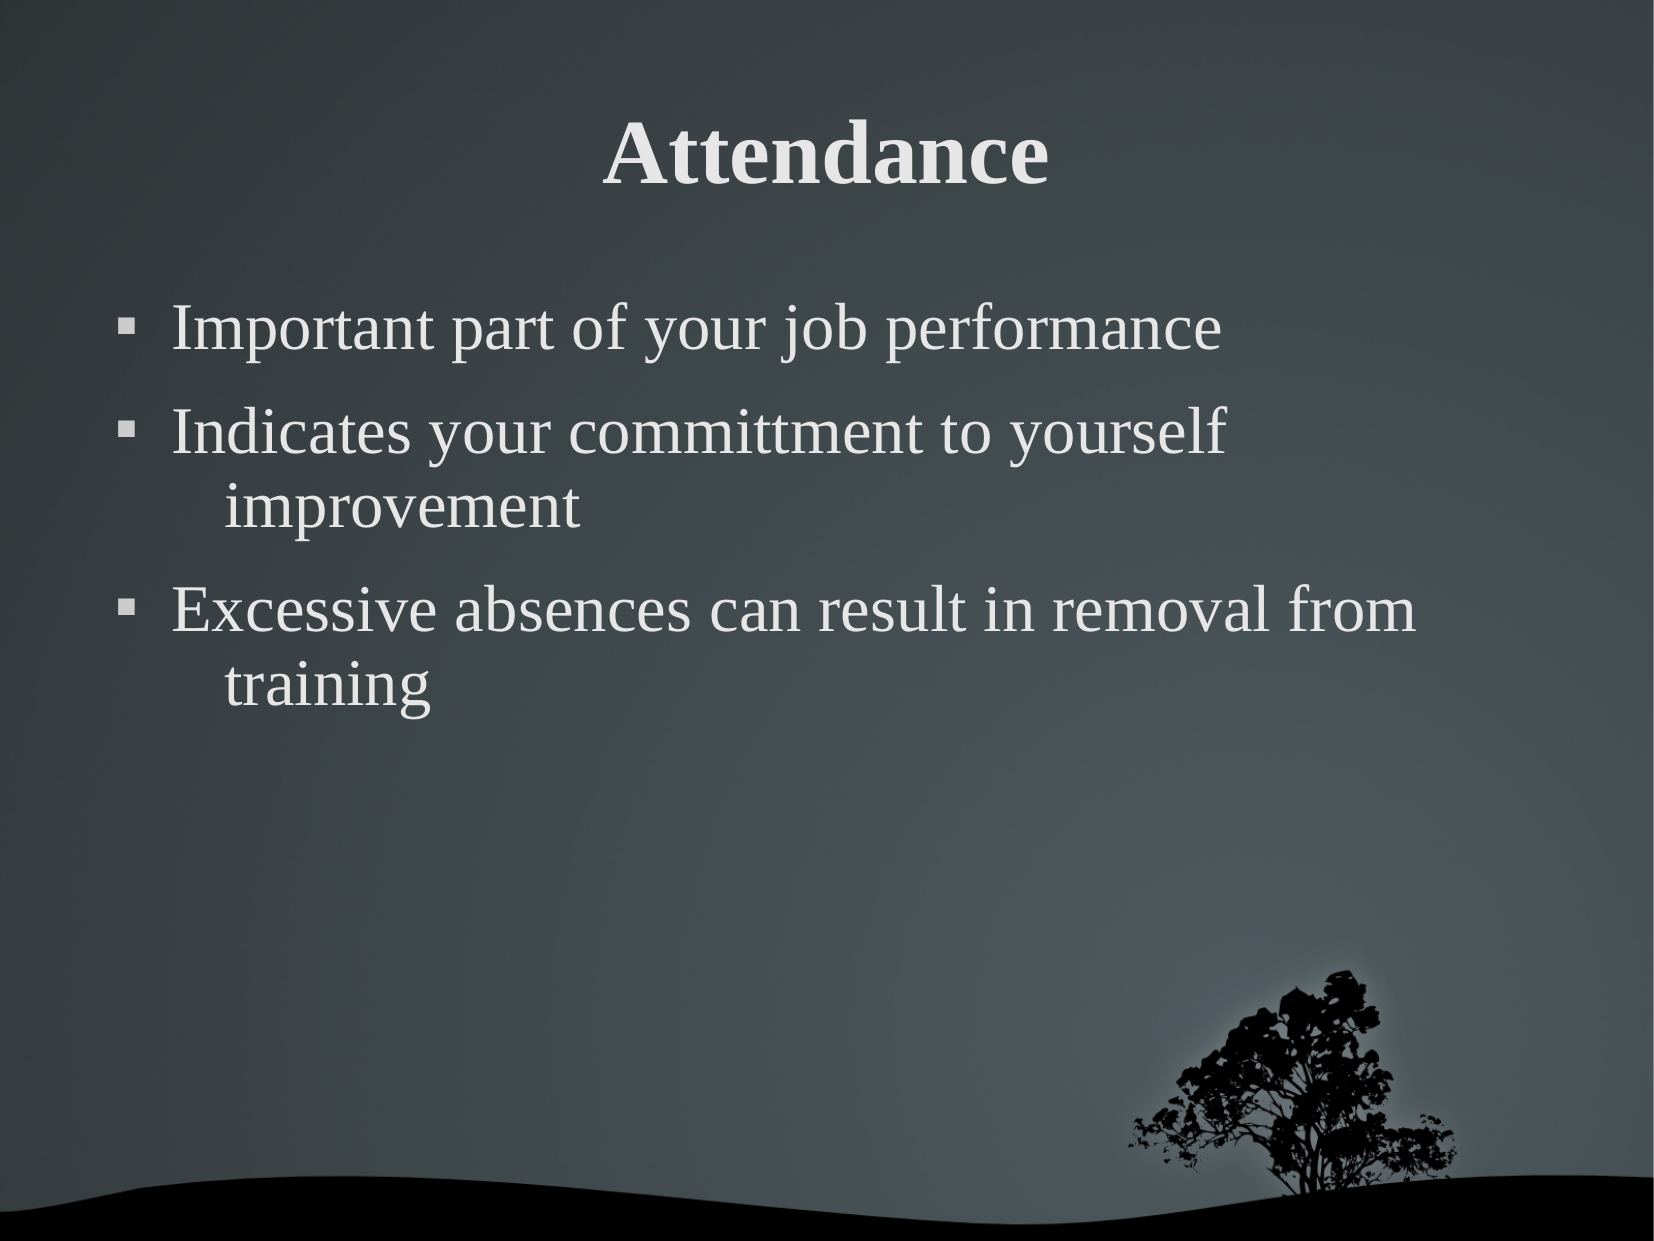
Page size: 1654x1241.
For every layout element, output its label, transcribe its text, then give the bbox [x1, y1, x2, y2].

title Attendance [82, 49, 1571, 257]
list Important part of your job performance Indicates your committment to yourself improvement Excessive absences can result in removal from training [82, 290, 1571, 1109]
picture [0, 0, 1654, 1241]
